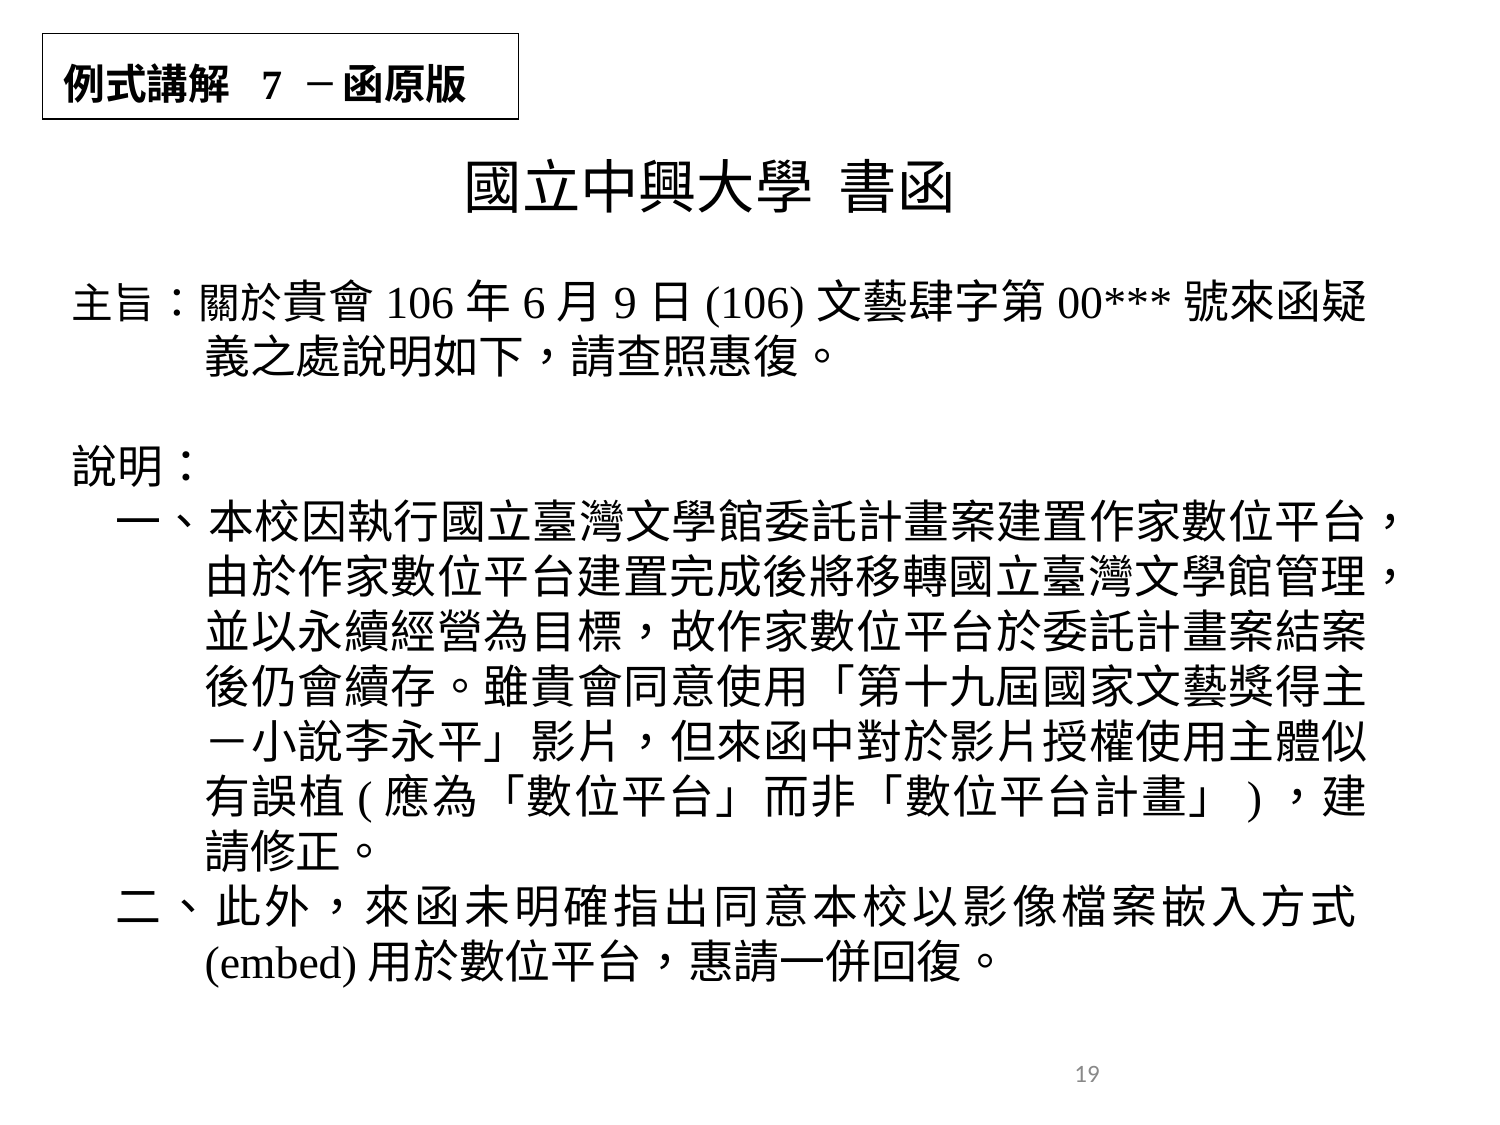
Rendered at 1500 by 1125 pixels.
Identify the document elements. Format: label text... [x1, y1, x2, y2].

text_box 國立中興大學 書函 [449, 143, 971, 228]
text_box 例式講解 7 ─函原版 [42, 33, 519, 120]
text_box 19 [1059, 1042, 1397, 1103]
text_box 主旨：關於貴會106年6月9日(106)文藝肆字第00***號來函疑義之處說明如下，請查照惠復。 說明： 一、本校因執行國立臺灣文學館委託計畫案建置作家數位平台，由於作家數位平台建置完成後將移轉國立臺灣文學館管理，並以永續經營為目標，故作家數位平台於委託計畫案結案後仍會續存。雖貴會同意使用「第十九屆國家文藝獎得主－小說李永平」影片，但來函中對於影片授權使用主體似有誤植(應為「數位平台」而非「數位平台計畫」)，建請修正。 二、此外，來函未明確指出同意本校以影像檔案嵌入方式(embed)用於數位平台，惠請一併回復。 [57, 265, 1382, 995]
